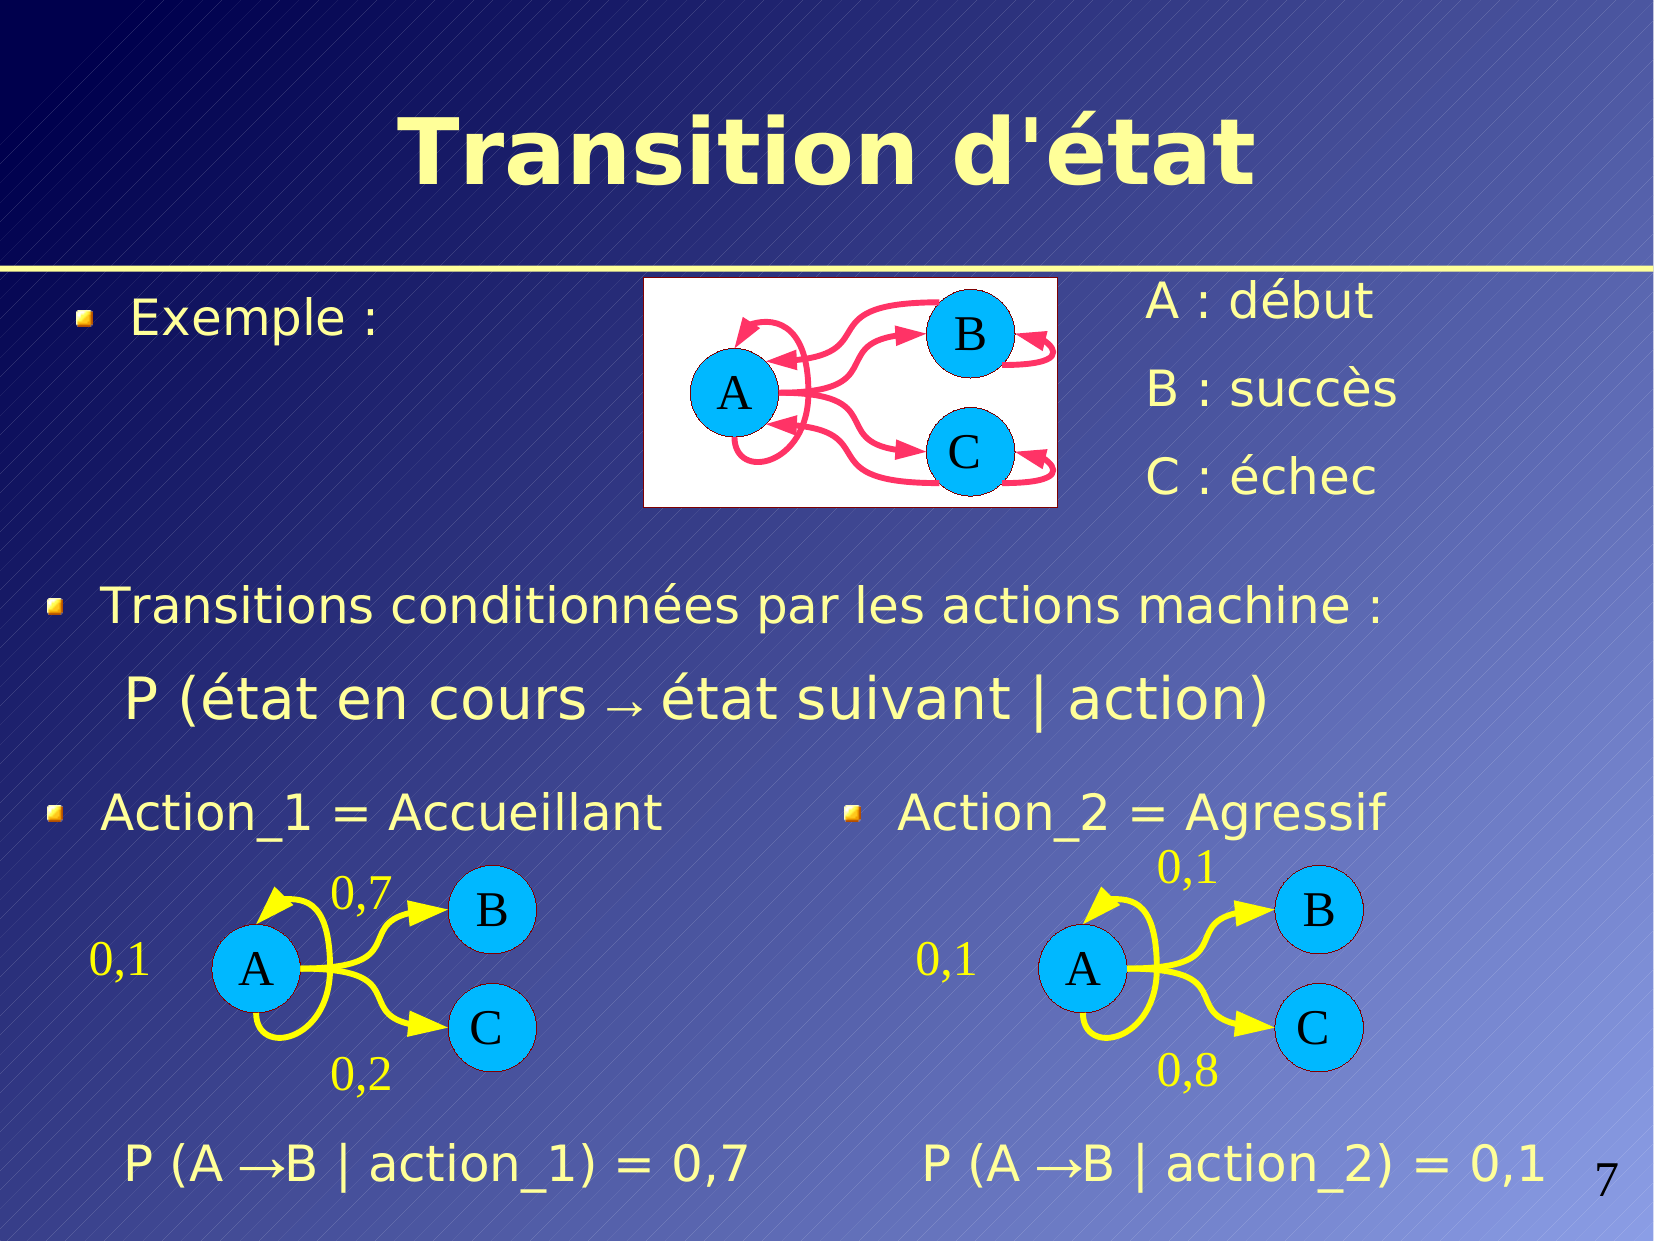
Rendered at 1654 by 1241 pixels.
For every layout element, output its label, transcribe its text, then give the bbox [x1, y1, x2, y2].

text_box B [926, 289, 1015, 379]
list A : début B : succès C : échec [1074, 271, 1489, 508]
text_box A [690, 348, 779, 437]
text_box 7 [1594, 1151, 1620, 1208]
text_box 0,1 [915, 930, 978, 986]
list Transitions conditionnées par les actions machine : P (état en cours → état suivant | action) [29, 577, 1536, 739]
text_box [643, 277, 1058, 508]
list Exemple : [59, 289, 473, 378]
list Action_1 = Accueillant P (A →B | action_1) = 0,7 [29, 784, 798, 1223]
title Transition d'état [82, 49, 1571, 257]
list Action_2 = Agressif P (A →B | action_2) = 0,1 [826, 784, 1595, 1206]
text_box 0,1 [88, 930, 152, 986]
text_box C [926, 407, 1015, 497]
